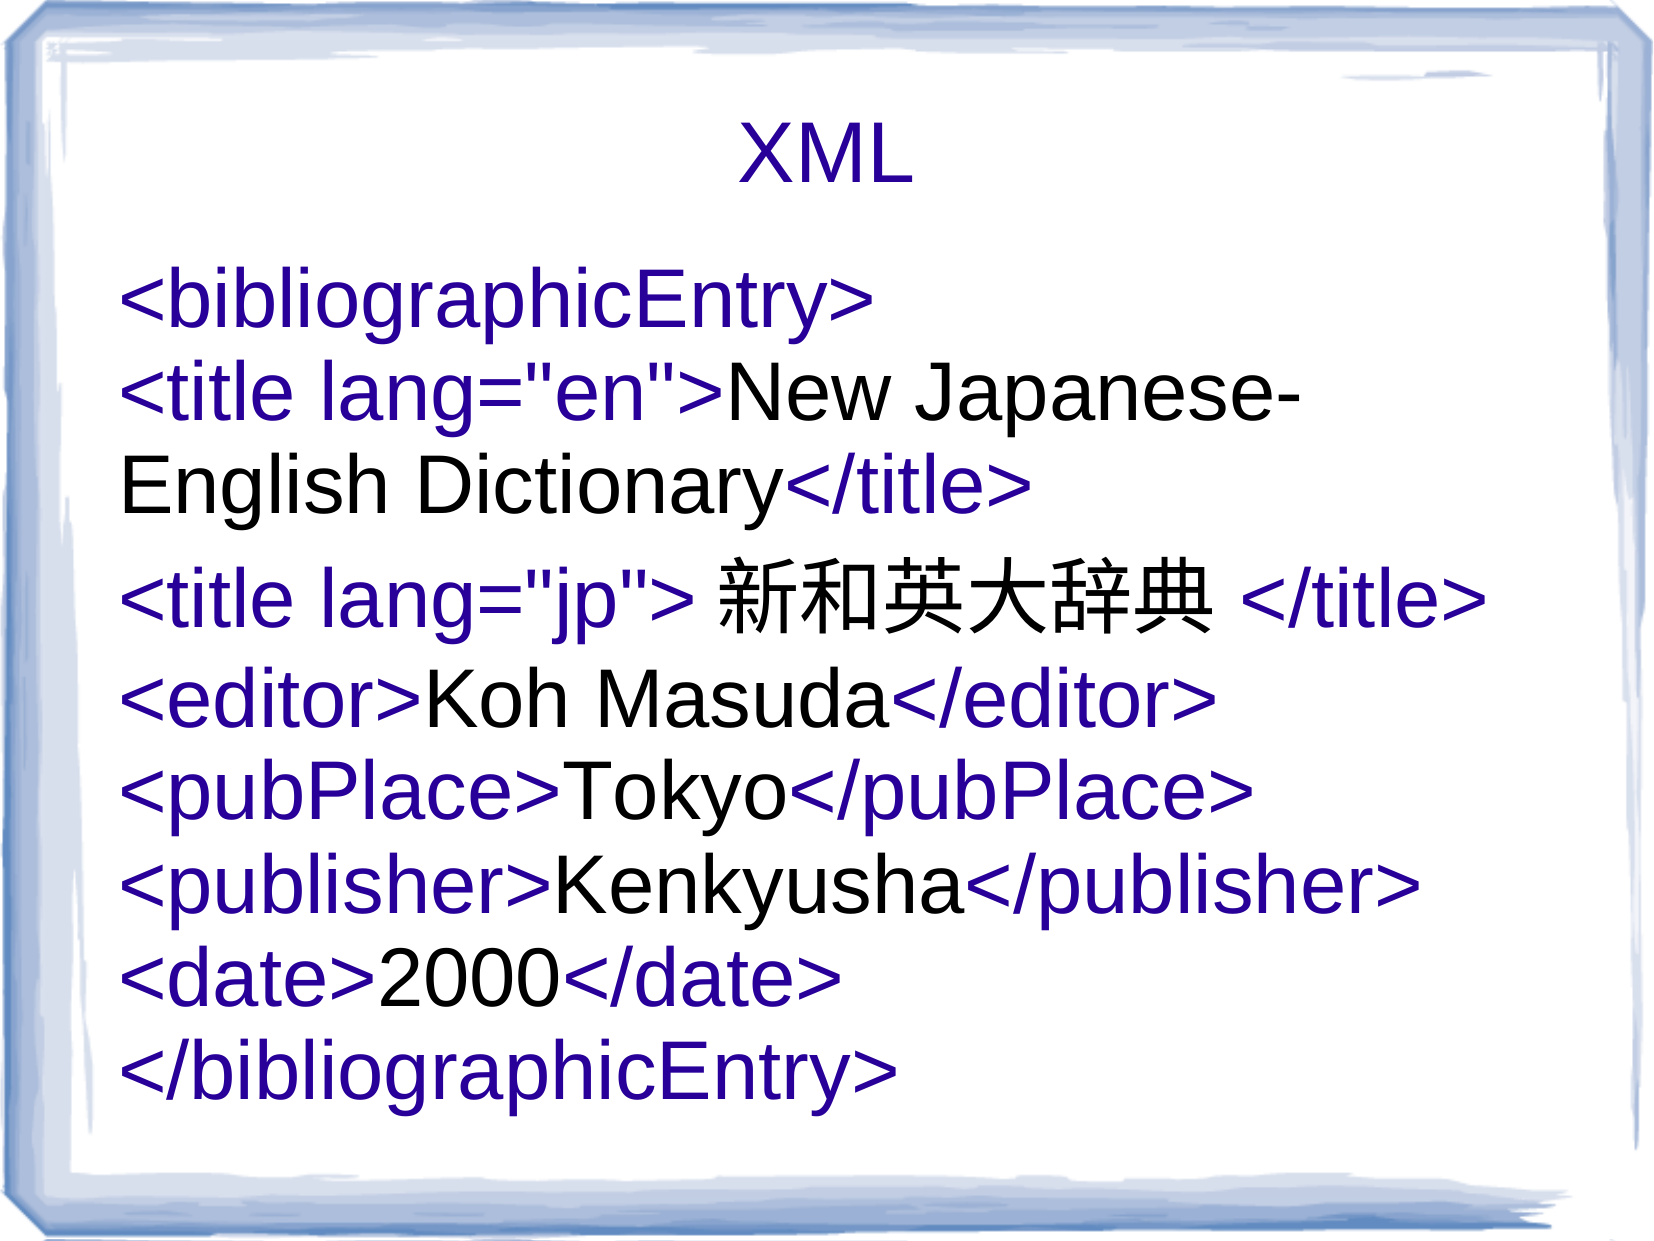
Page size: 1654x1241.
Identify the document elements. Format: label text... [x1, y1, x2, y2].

title XML [82, 49, 1571, 257]
picture [0, 0, 1654, 1241]
subtitle <bibliographicEntry> <title lang="en">New Japanese-English Dictionary</title> <title lang="jp">新和英大辞典</title> <editor>Koh Masuda</editor> <pubPlace>Tokyo</pubPlace> <publisher>Kenkyusha</publisher> <date>2000</date> </bibliographicEntry> [118, 257, 1571, 1113]
